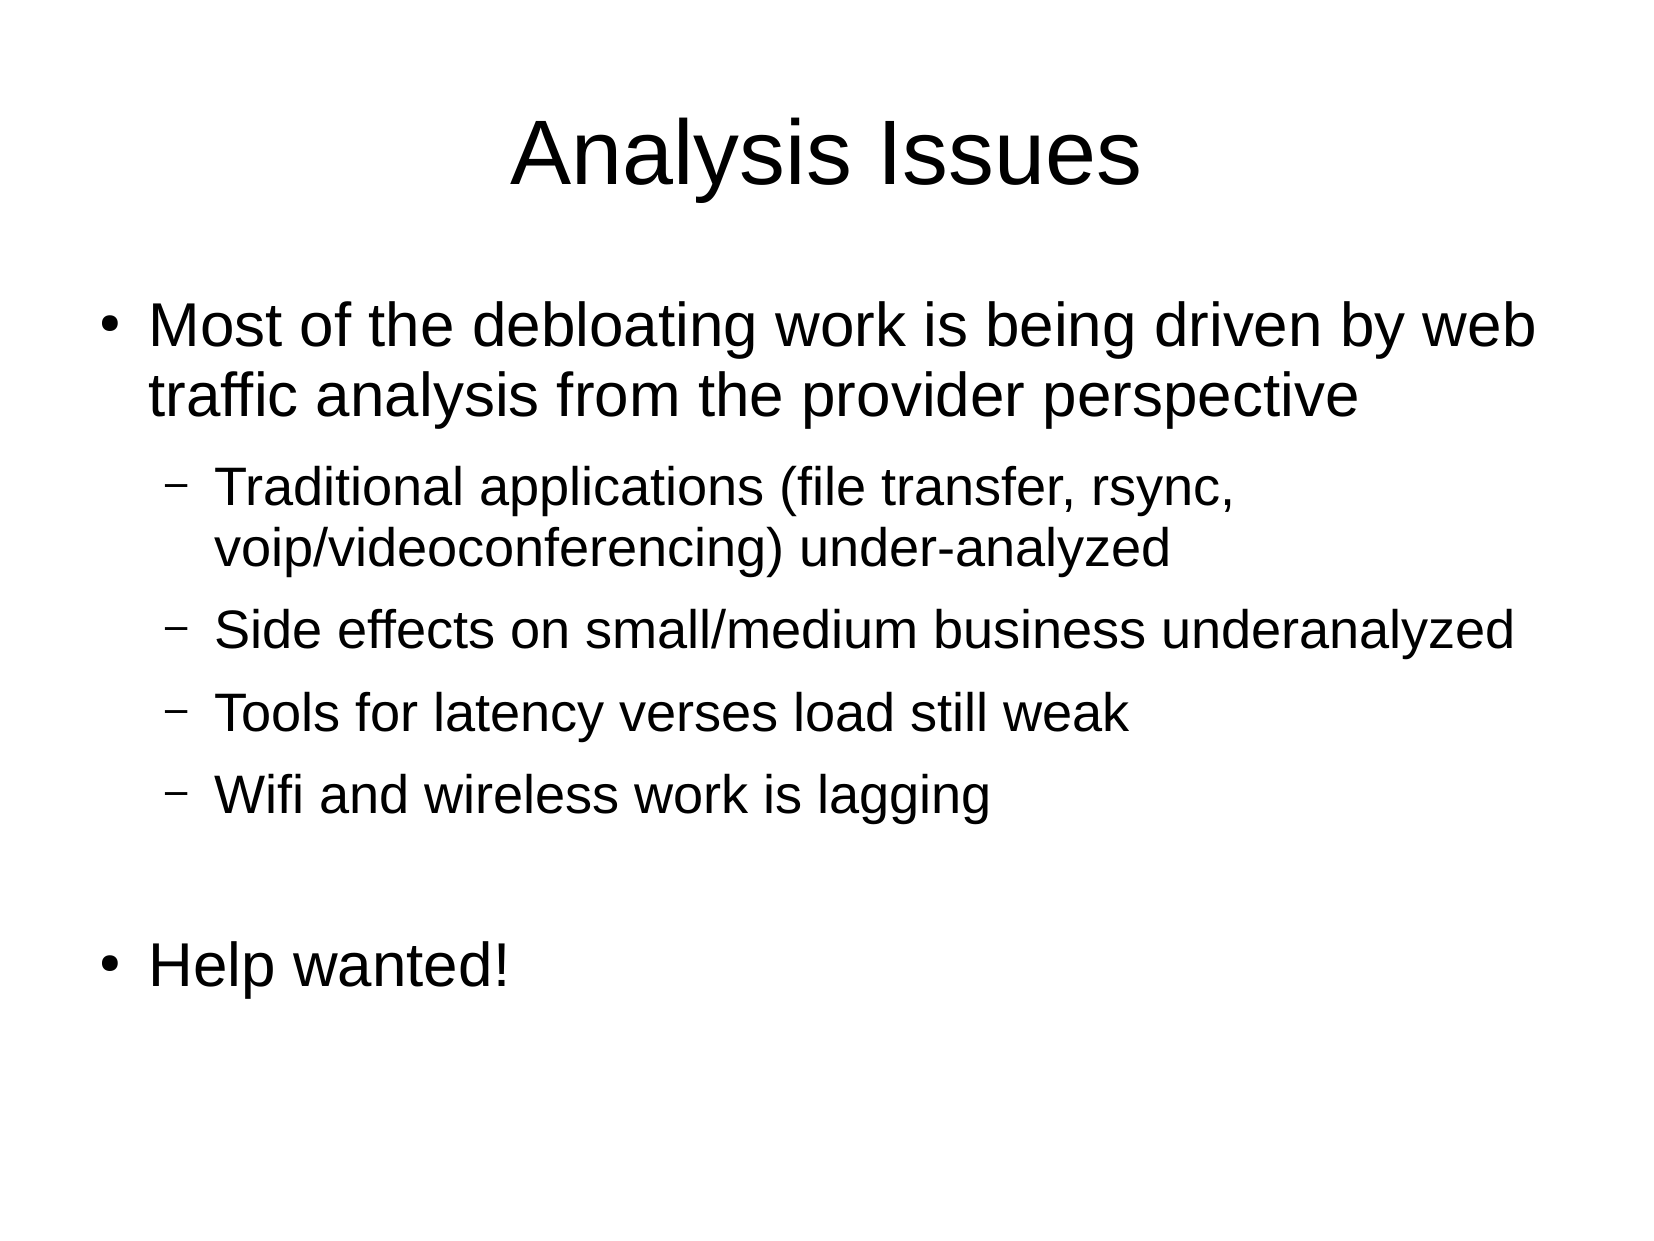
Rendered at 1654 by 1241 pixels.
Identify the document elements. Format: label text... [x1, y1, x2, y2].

title Analysis Issues [82, 49, 1571, 257]
list Most of the debloating work is being driven by web traffic analysis from the provider perspective Traditional applications (file transfer, rsync, voip/videoconferencing) under-analyzed Side effects on small/medium business underanalyzed Tools for latency verses load still weak Wifi and wireless work is lagging Help wanted! [82, 290, 1571, 1010]
